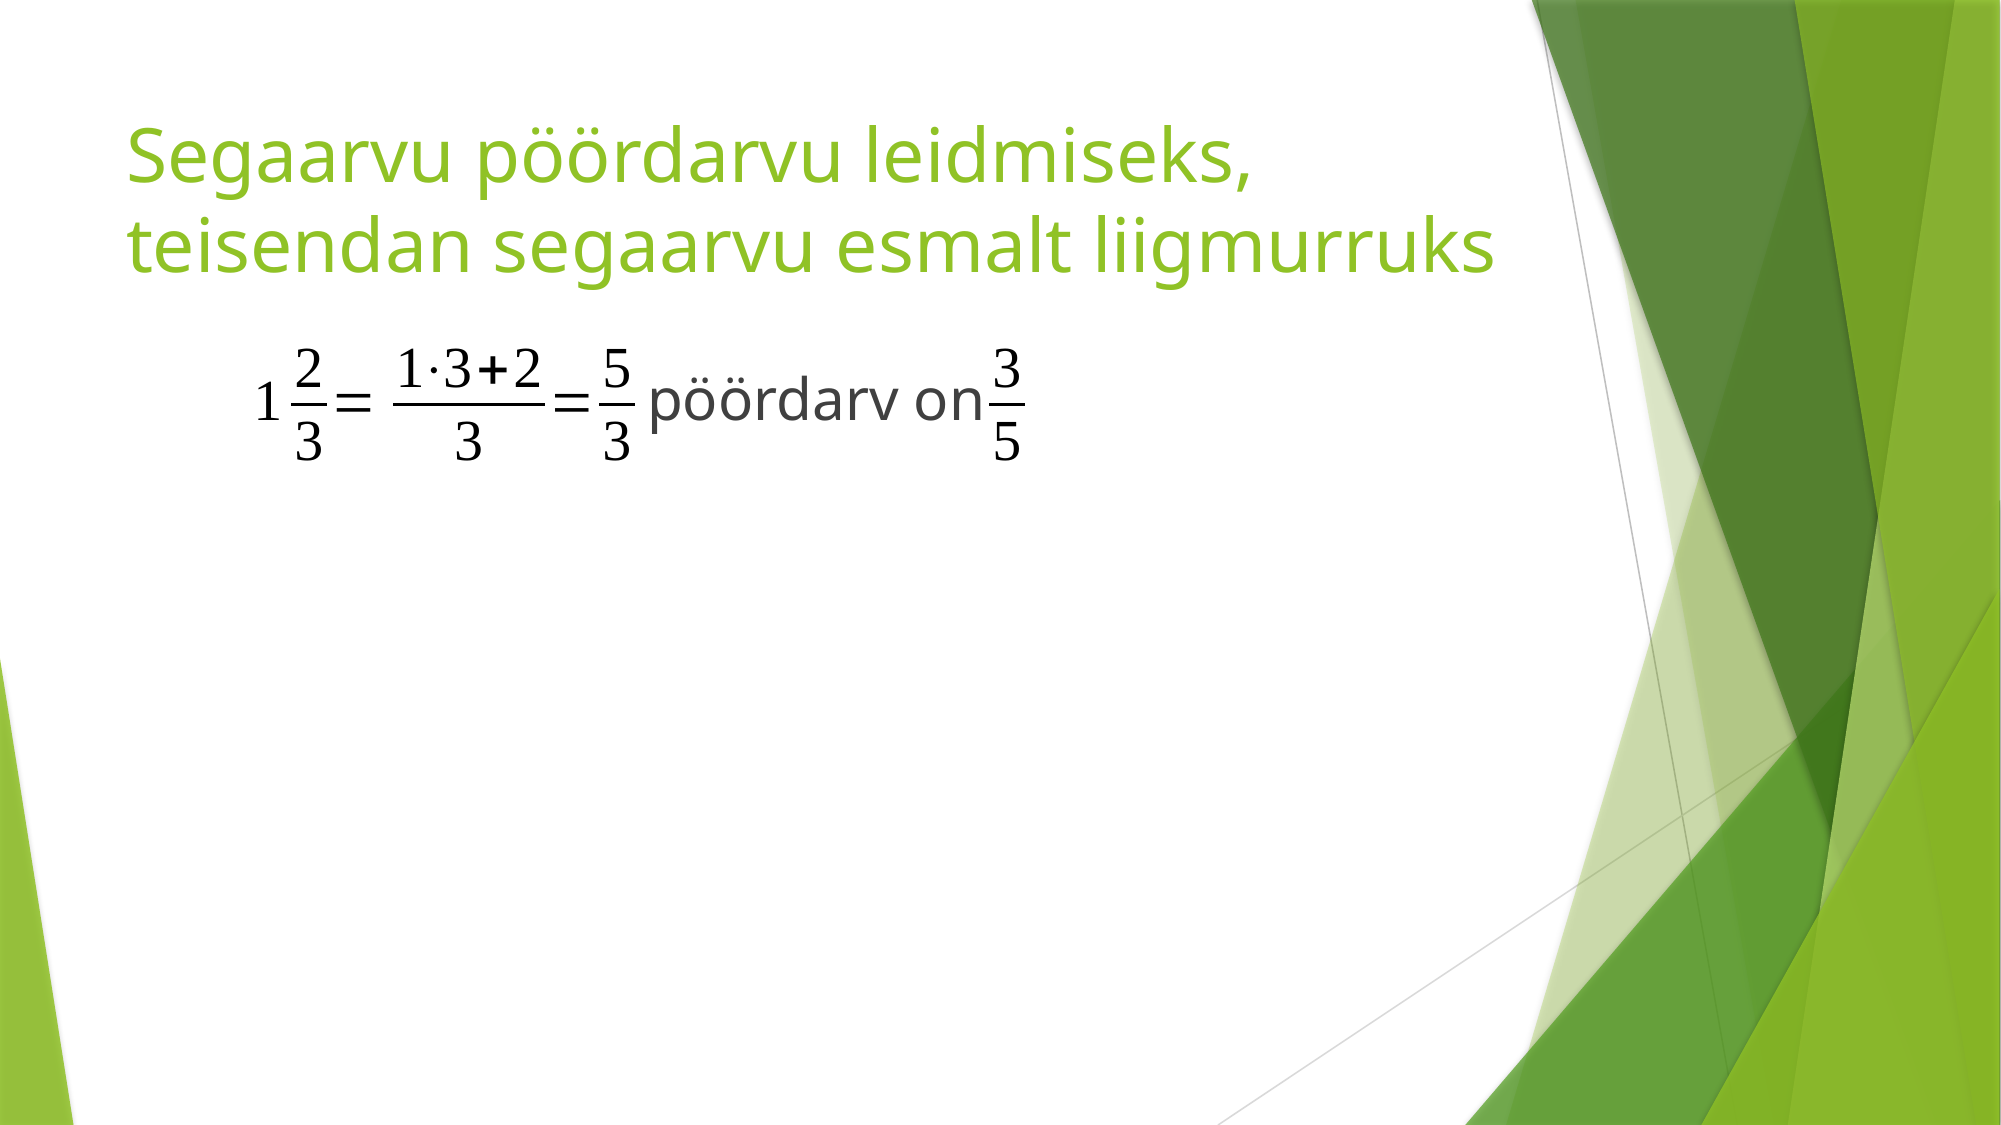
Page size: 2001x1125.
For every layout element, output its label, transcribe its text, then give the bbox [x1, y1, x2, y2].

chart [247, 335, 644, 473]
chart [980, 335, 1034, 473]
title Segaarvu pöördarvu leidmiseks, teisendan segaarvu esmalt liigmurruks [111, 99, 1522, 317]
list pöördarv on [111, 354, 1522, 992]
